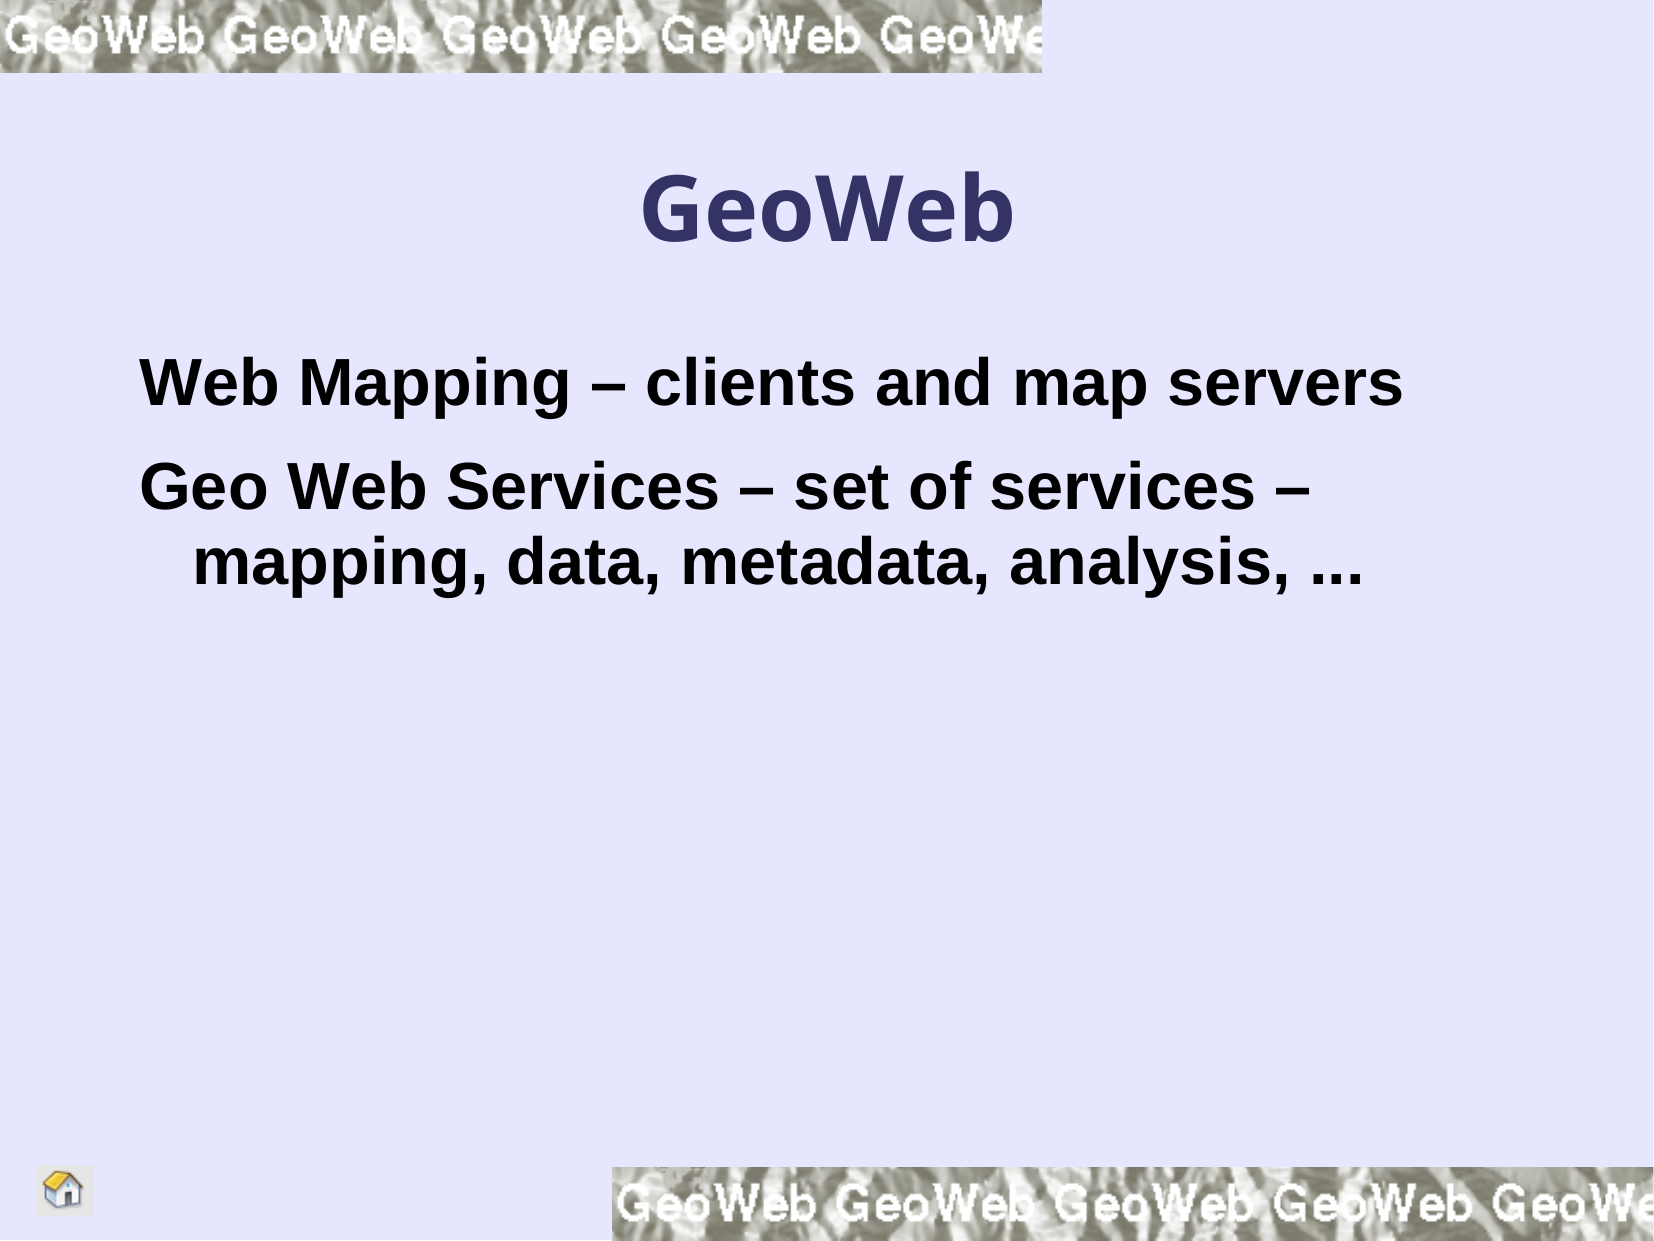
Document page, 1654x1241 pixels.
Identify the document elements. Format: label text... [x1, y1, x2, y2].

picture [612, 1167, 1654, 1241]
title GeoWeb [121, 102, 1534, 311]
picture [0, 0, 1042, 73]
picture [35, 1165, 94, 1216]
list Web Mapping – clients and map servers Geo Web Services – set of services – mapping, data, metadata, analysis, ... [121, 344, 1534, 1127]
